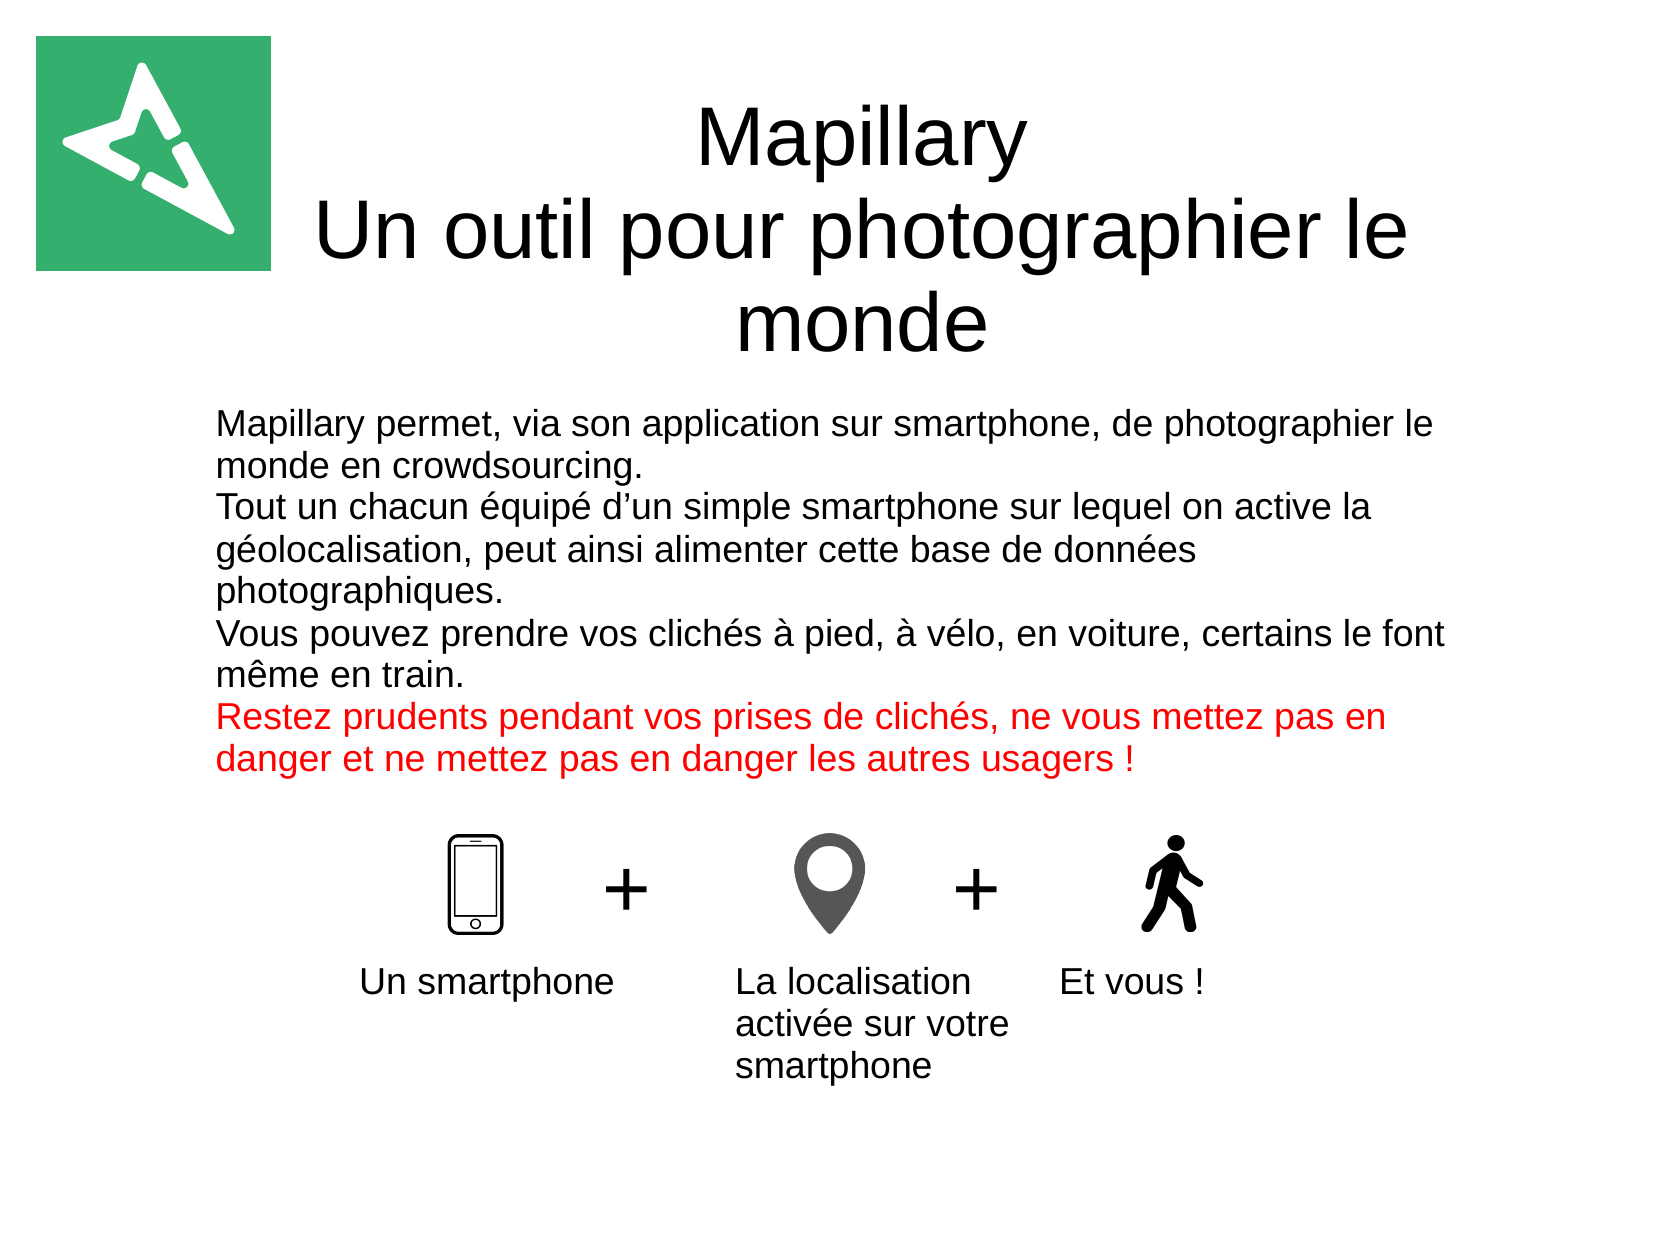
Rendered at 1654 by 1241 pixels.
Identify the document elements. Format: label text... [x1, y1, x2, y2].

table_header [1044, 834, 1284, 953]
text_box Mapillary Un outil pour photographier le monde [177, 82, 1548, 377]
table_header + [532, 834, 720, 953]
text_box Mapillary permet, via son application sur smartphone, de photographier le monde en crowdsourcing. Tout un chacun équipé d’un simple smartphone sur lequel on active la géolocalisation, peut ainsi alimenter cette base de données photographiques. Vous pouvez prendre vos clichés à pied, à vélo, en voiture, certains le font même en train. Restez prudents pendant vos prises de clichés, ne vous mettez pas en danger et ne mettez pas en danger les autres usagers ! [200, 394, 1501, 830]
table_header + [908, 834, 1044, 953]
table_cell Un smartphone [344, 953, 720, 1094]
picture [35, 35, 272, 272]
table_cell Et vous ! [1044, 953, 1284, 1094]
picture [425, 834, 526, 935]
table_header [720, 834, 908, 953]
table_cell La localisation activée sur votre smartphone [720, 953, 1044, 1094]
table_header [344, 834, 532, 953]
